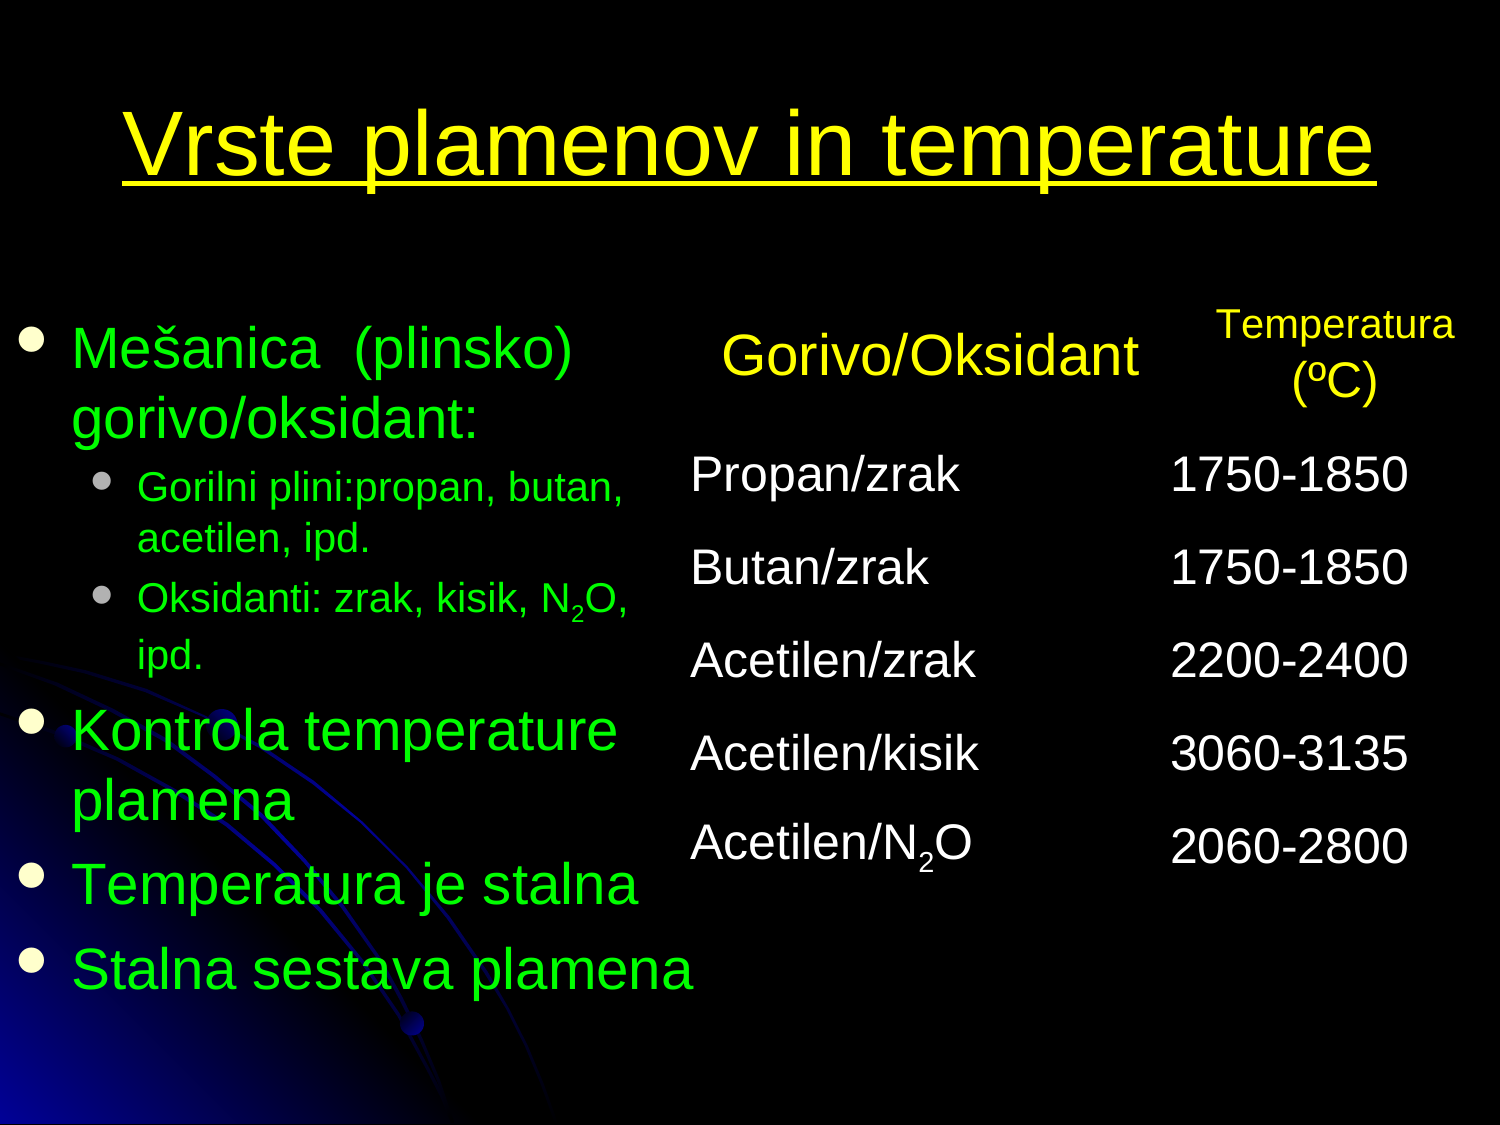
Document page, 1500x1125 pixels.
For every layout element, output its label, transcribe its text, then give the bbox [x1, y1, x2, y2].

title Vrste plamenov in temperature [75, 45, 1426, 233]
table_cell Butan/zrak [691, 518, 1170, 611]
list Mešanica (plinsko) gorivo/oksidant: Gorilni plini:propan, butan, acetilen, ipd. Oksidanti: zrak, kisik, N2O, ipd. Kontrola temperature plamena Temperatura je stalna Stalna sestava plamena [0, 302, 715, 1046]
table_header Temperatura (ºC) [1170, 279, 1500, 425]
table_cell Acetilen/kisik [691, 704, 1170, 797]
table_header Gorivo/Oksidant [691, 279, 1170, 425]
table_cell Acetilen/N2O [691, 797, 1170, 890]
table_cell 2060-2800 [1170, 797, 1500, 890]
table_cell 2200-2400 [1170, 611, 1500, 704]
table_cell 1750-1850 [1170, 425, 1500, 518]
table_cell 1750-1850 [1170, 518, 1500, 611]
table_cell Acetilen/zrak [691, 611, 1170, 704]
table_cell Propan/zrak [691, 425, 1170, 518]
table_cell 3060-3135 [1170, 704, 1500, 797]
